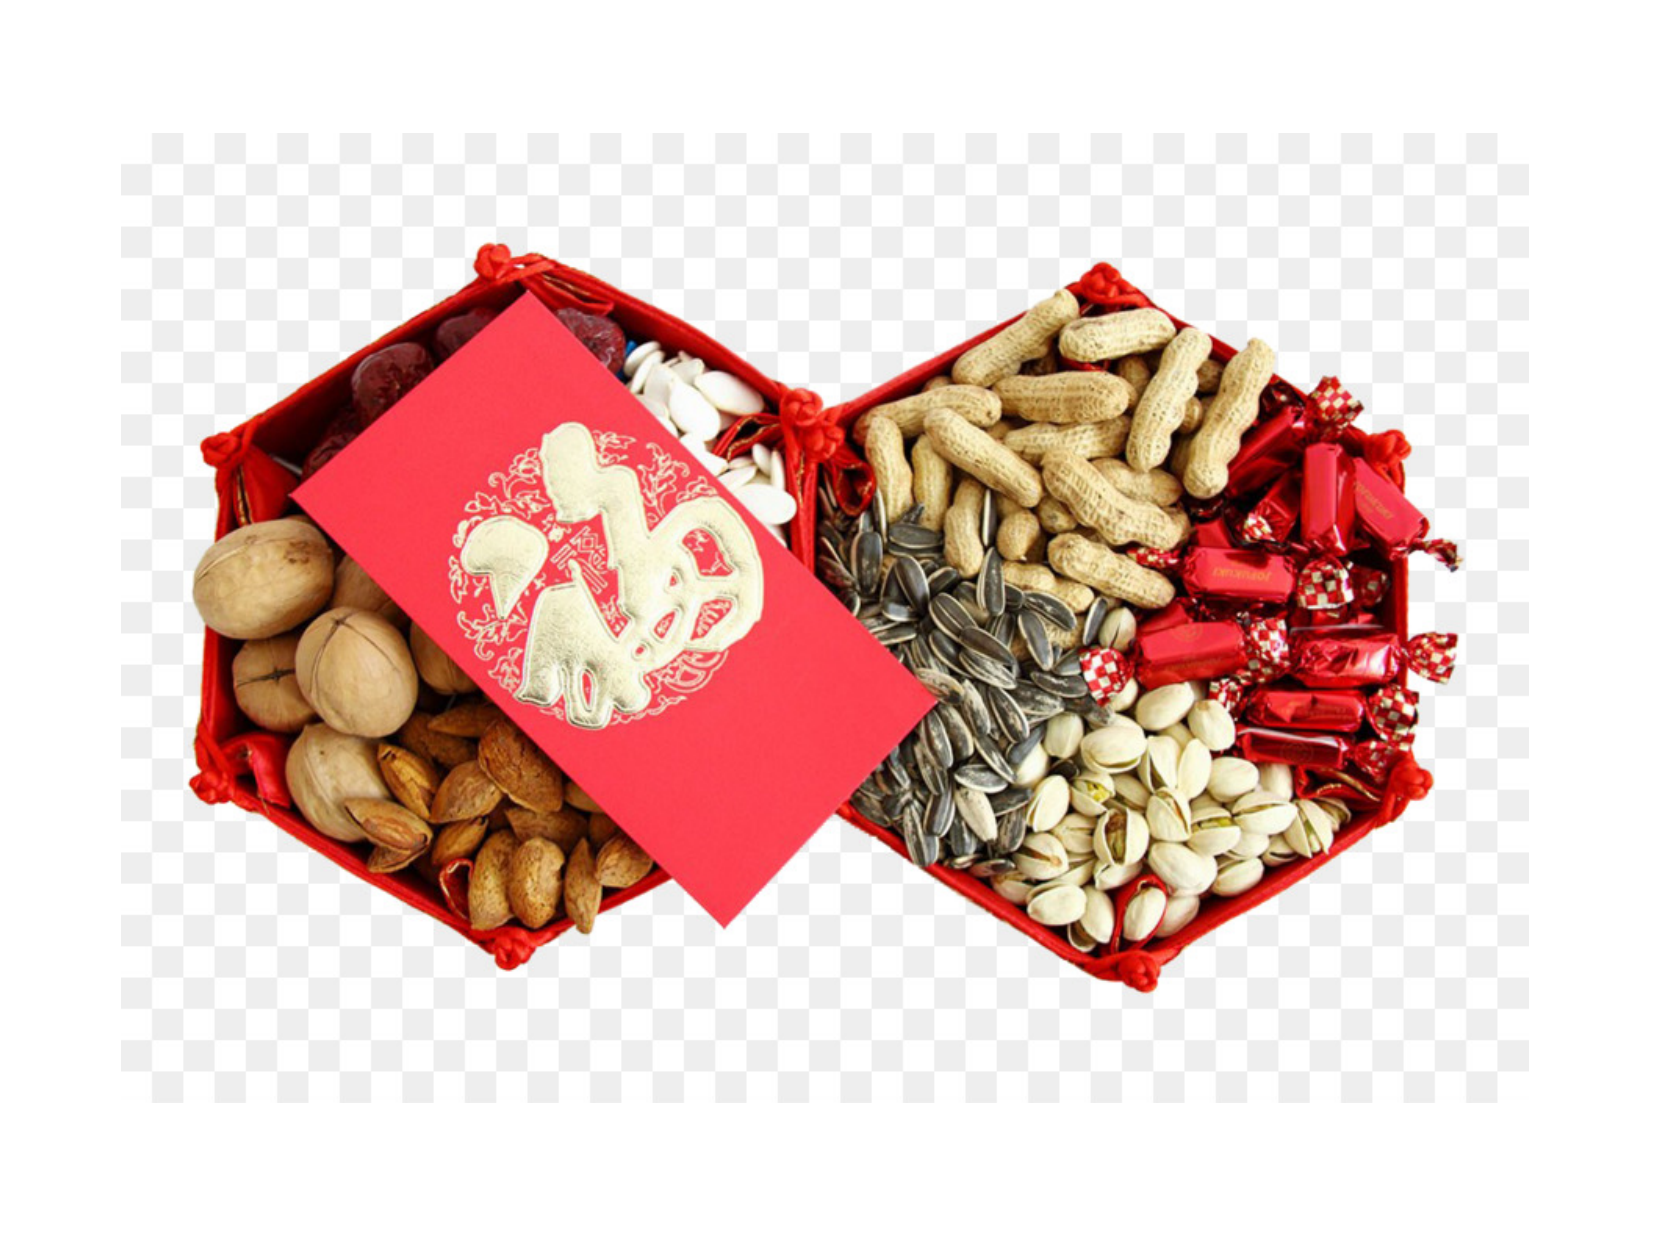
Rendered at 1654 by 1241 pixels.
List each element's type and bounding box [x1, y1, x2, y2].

picture [121, 133, 1529, 1103]
